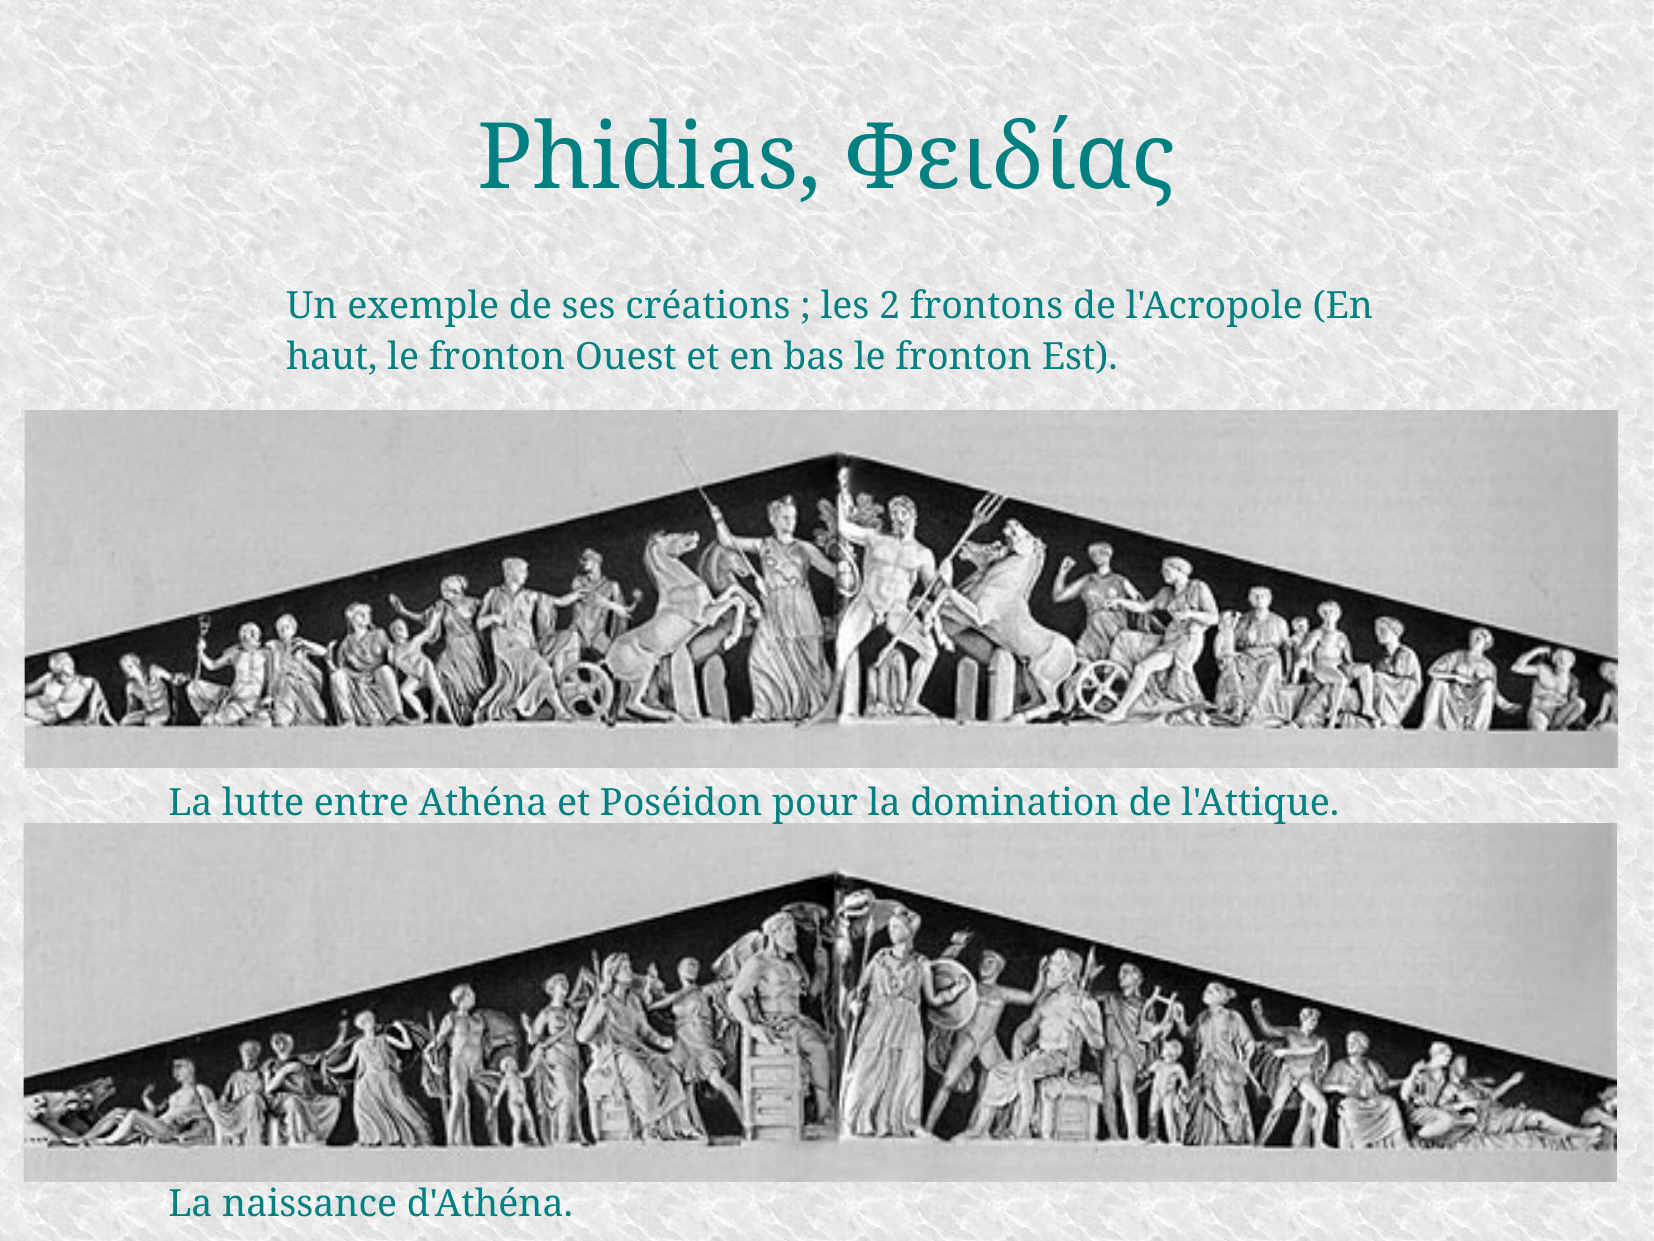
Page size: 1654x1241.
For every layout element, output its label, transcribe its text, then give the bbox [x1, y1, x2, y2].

text_box Un exemple de ses créations ; les 2 frontons de l'Acropole (En haut, le fronton Ouest et en bas le fronton Est). [271, 271, 1406, 387]
text_box La naissance d'Athéna. [153, 1169, 1394, 1235]
title Phidias, Φειδίας [82, 49, 1571, 257]
text_box La lutte entre Athéna et Poséidon pour la domination de l'Attique. [153, 767, 1394, 833]
picture [0, 0, 1654, 1241]
